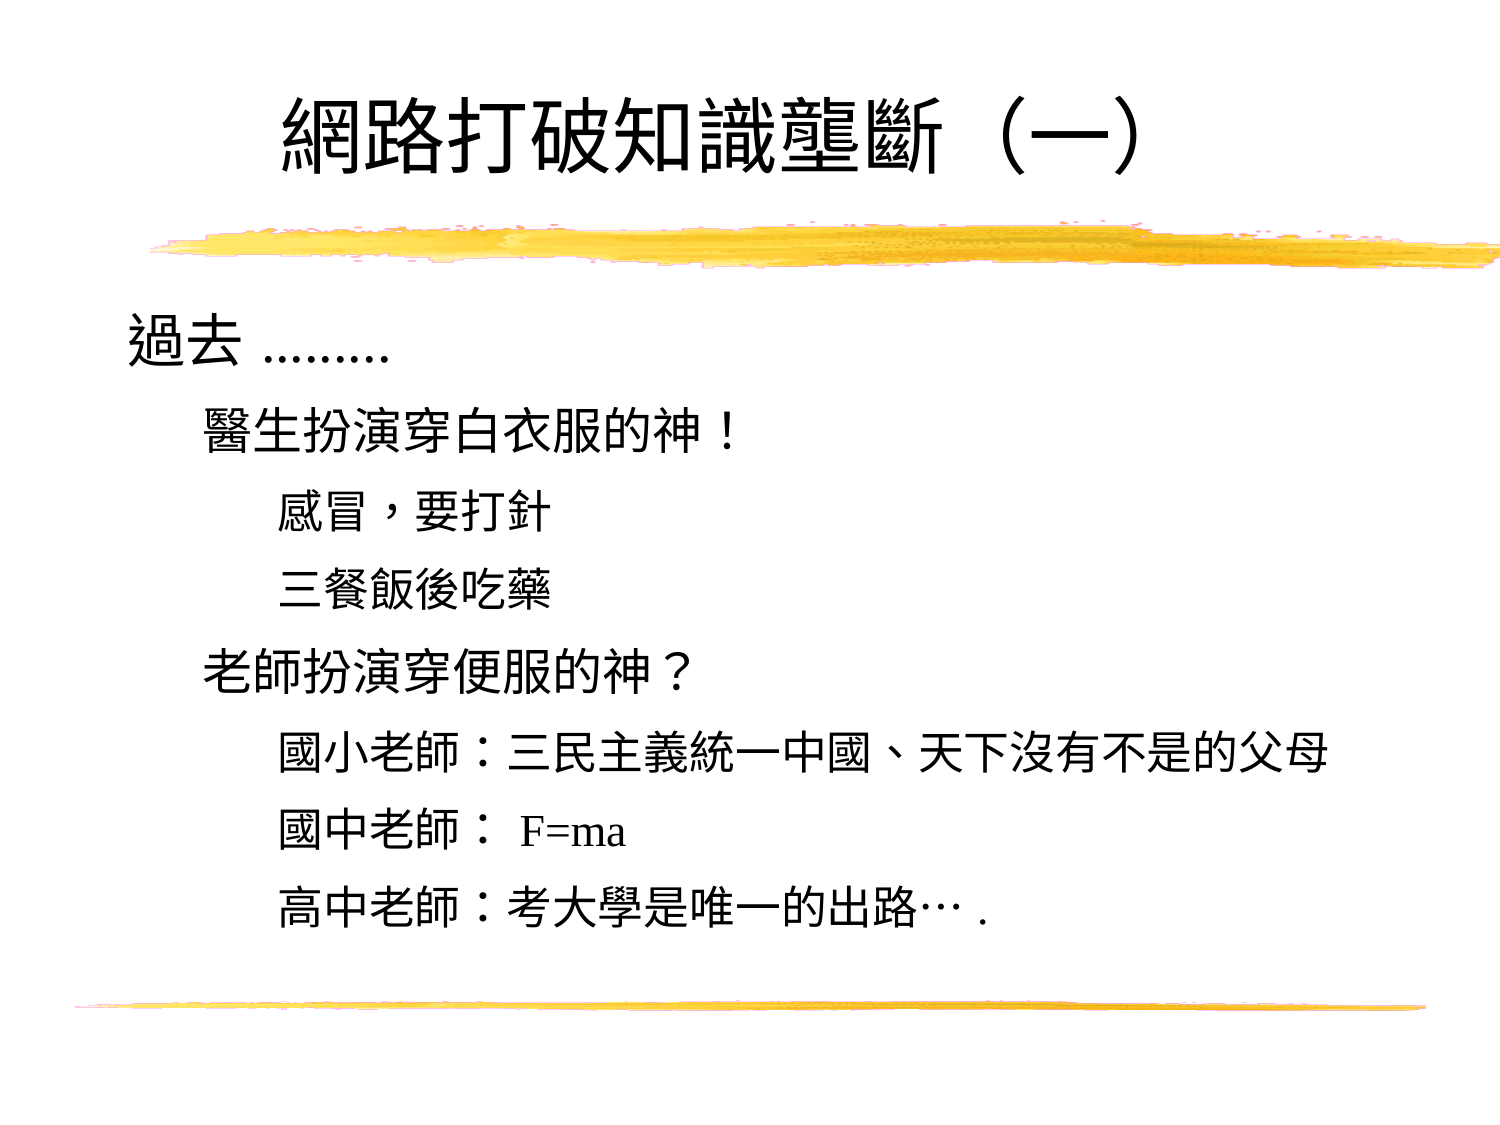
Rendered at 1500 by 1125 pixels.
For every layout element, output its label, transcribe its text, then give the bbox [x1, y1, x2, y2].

title 網路打破知識壟斷（一） [99, 37, 1375, 225]
picture [75, 999, 1426, 1013]
picture [150, 215, 1500, 279]
list 過去......... 醫生扮演穿白衣服的神！ 感冒，要打針 三餐飯後吃藥 老師扮演穿便服的神？ 國小老師：三民主義統一中國、天下沒有不是的父母 國中老師：F=ma 高中老師：考大學是唯一的出路…. [112, 287, 1388, 963]
